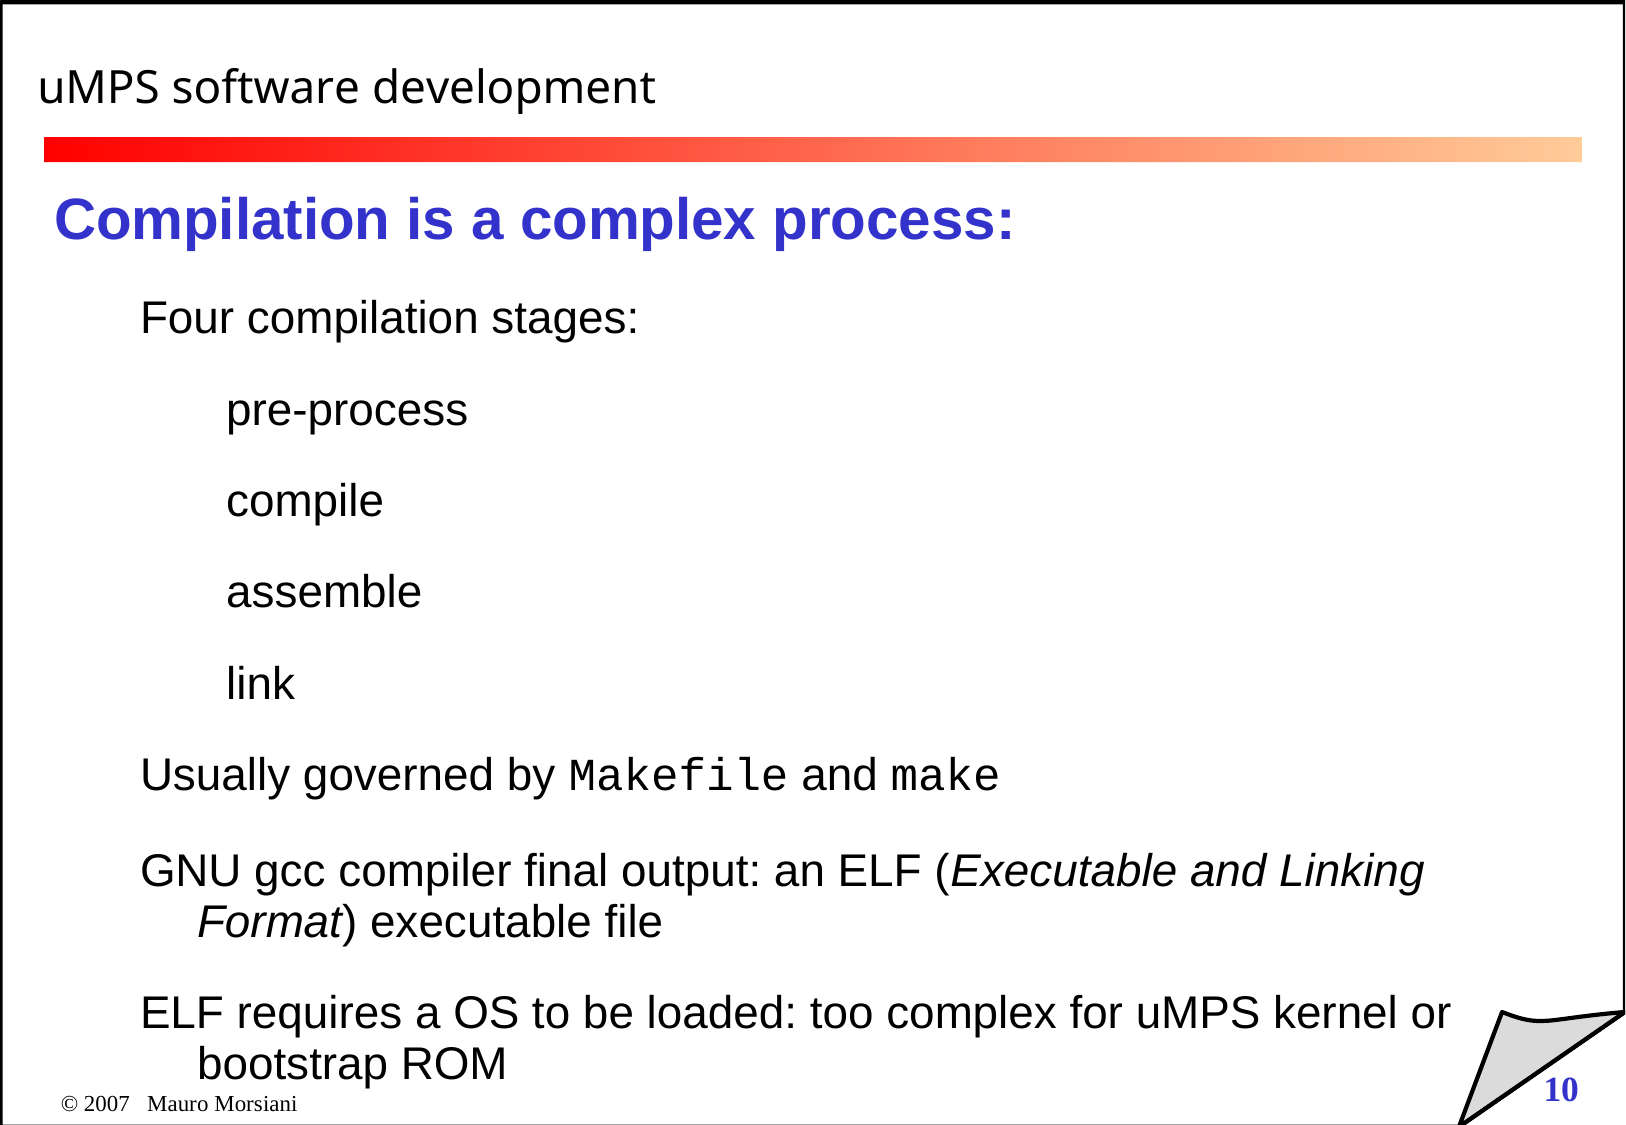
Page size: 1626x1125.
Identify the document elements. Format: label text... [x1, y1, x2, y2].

title uMPS software development [37, 44, 1588, 131]
list Compilation is a complex process: Four compilation stages: pre-process compile assemble link Usually governed by Makefile and make GNU gcc compiler final output: an ELF (Executable and Linking Format) executable file ELF requires a OS to be loaded: too complex for uMPS kernel or bootstrap ROM a different file format is required [54, 187, 1571, 1125]
